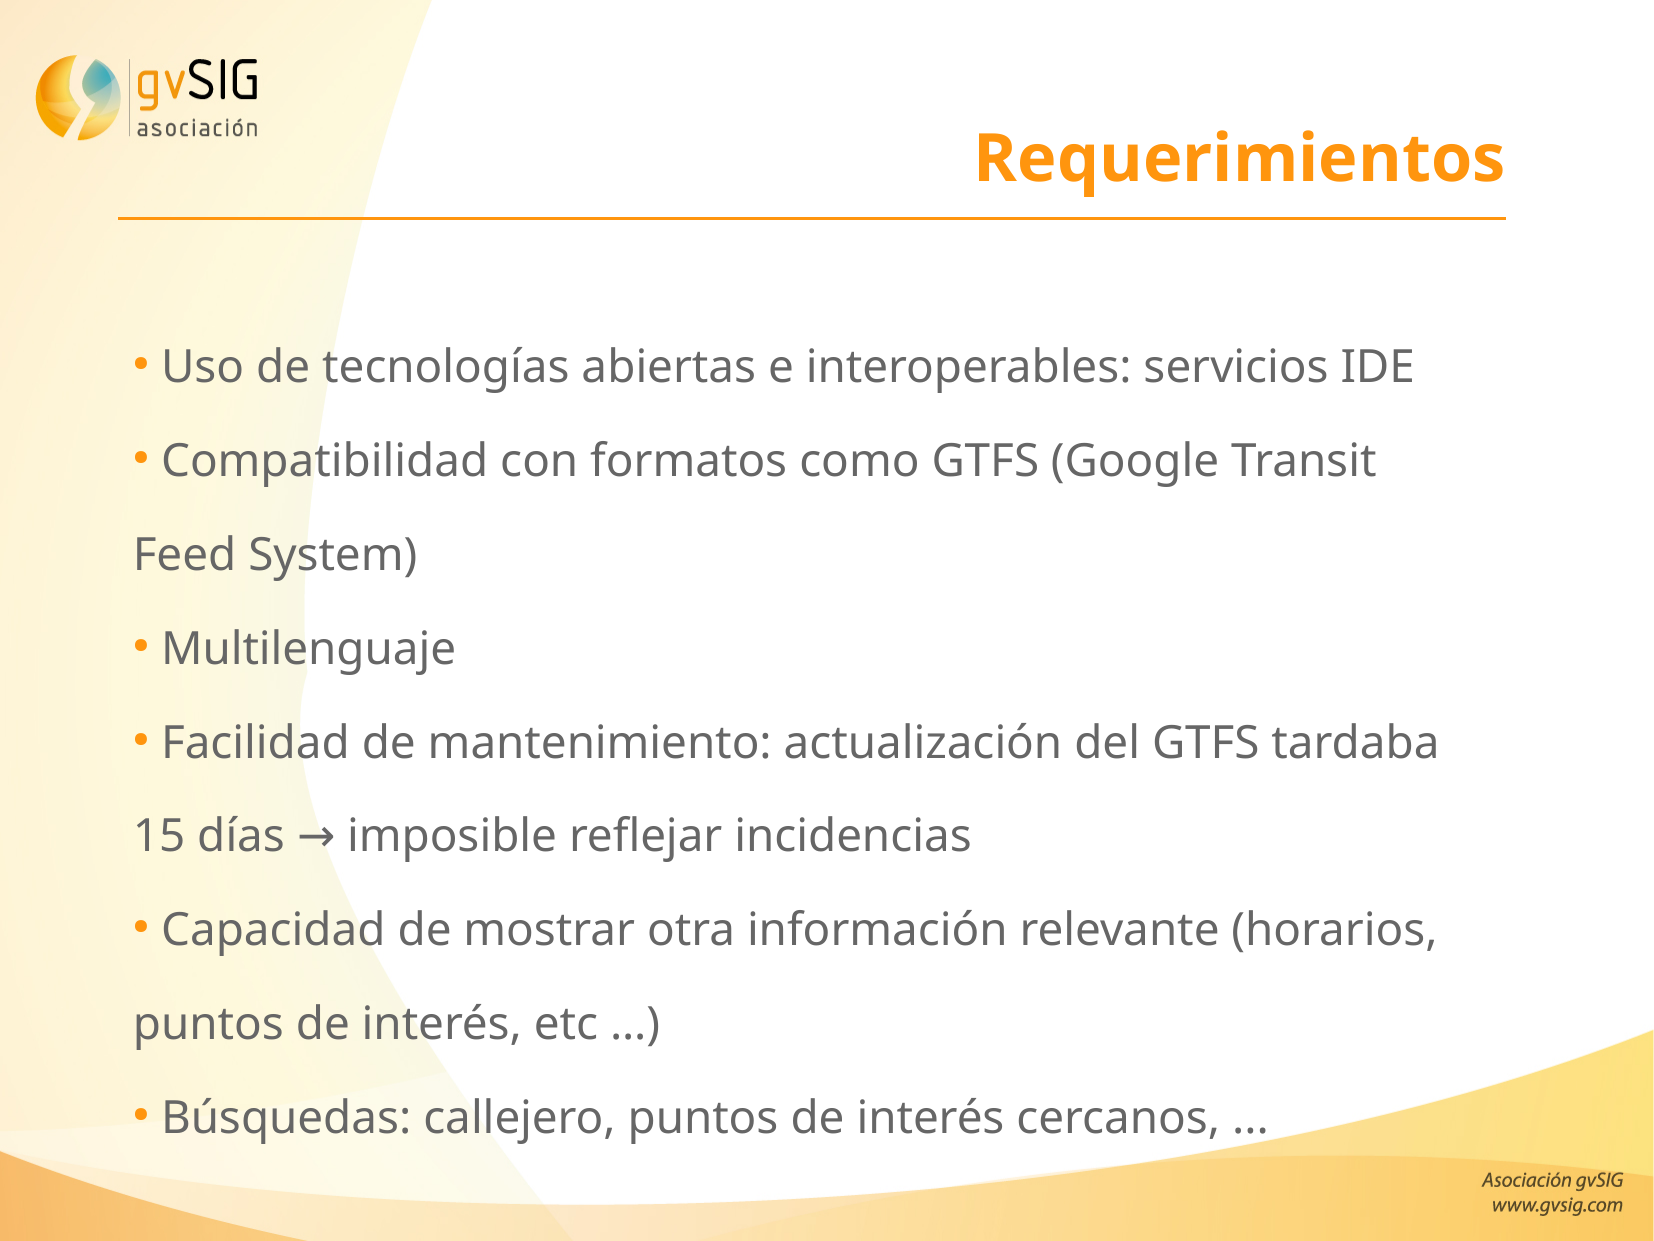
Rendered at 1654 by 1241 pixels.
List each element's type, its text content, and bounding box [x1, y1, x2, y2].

text_box Uso de tecnologías abiertas e interoperables: servicios IDE Compatibilidad con formatos como GTFS (Google Transit Feed System) Multilenguaje Facilidad de mantenimiento: actualización del GTFS tardaba 15 días → imposible reflejar incidencias Capacidad de mostrar otra información relevante (horarios, puntos de interés, etc …) Búsquedas: callejero, puntos de interés cercanos, ... [118, 295, 1477, 1083]
title Requerimientos [118, 106, 1506, 205]
picture [0, 0, 1654, 1241]
